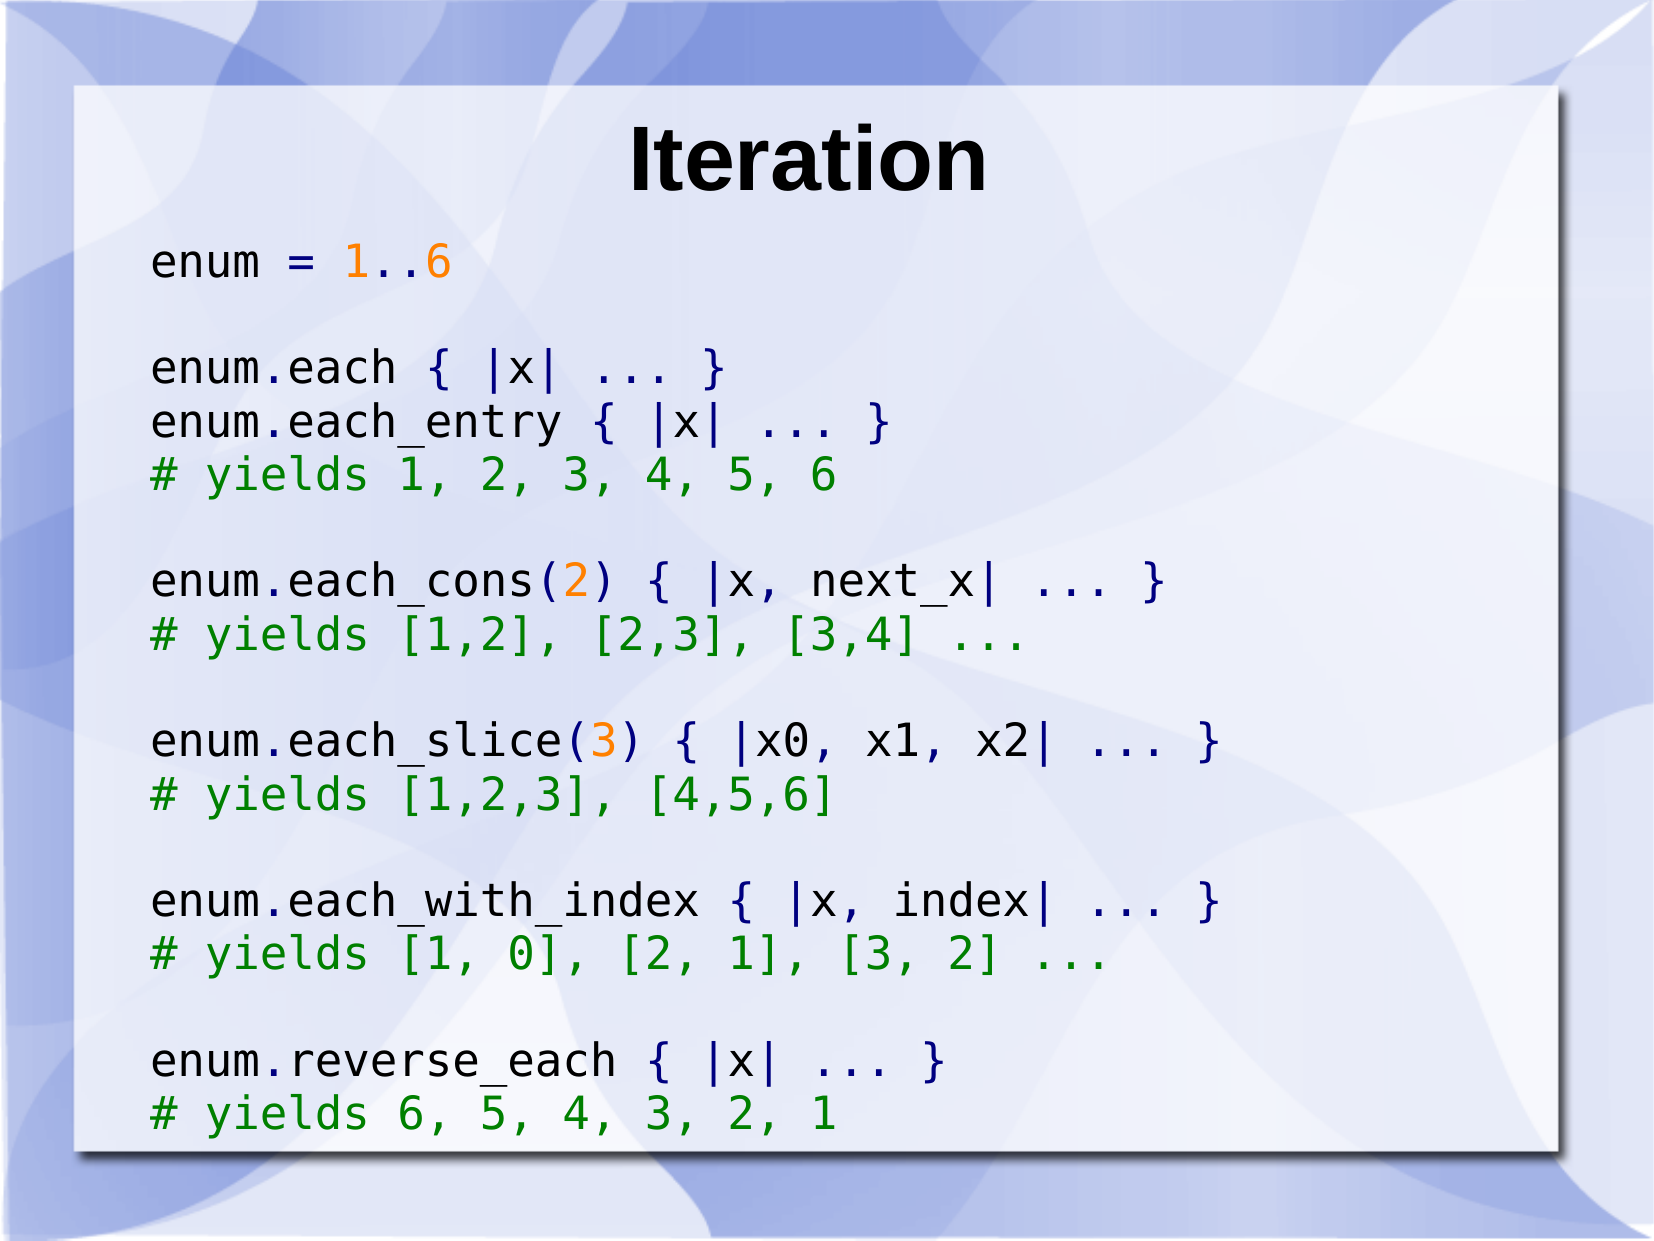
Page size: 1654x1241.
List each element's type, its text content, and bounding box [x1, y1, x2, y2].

text_box enum = 1..6 enum.each { |x| ... } enum.each_entry { |x| ... } # yields 1, 2, 3, 4, 5, 6 enum.each_cons(2) { |x, next_x| ... } # yields [1,2], [2,3], [3,4] ... enum.each_slice(3) { |x0, x1, x2| ... } # yields [1,2,3], [4,5,6] enum.each_with_index { |x, index| ... } # yields [1, 0], [2, 1], [3, 2] ... enum.reverse_each { |x| ... } # yields 6, 5, 4, 3, 2, 1 [150, 234, 1411, 1194]
picture [0, 0, 1654, 1241]
title Iteration [82, 55, 1536, 263]
